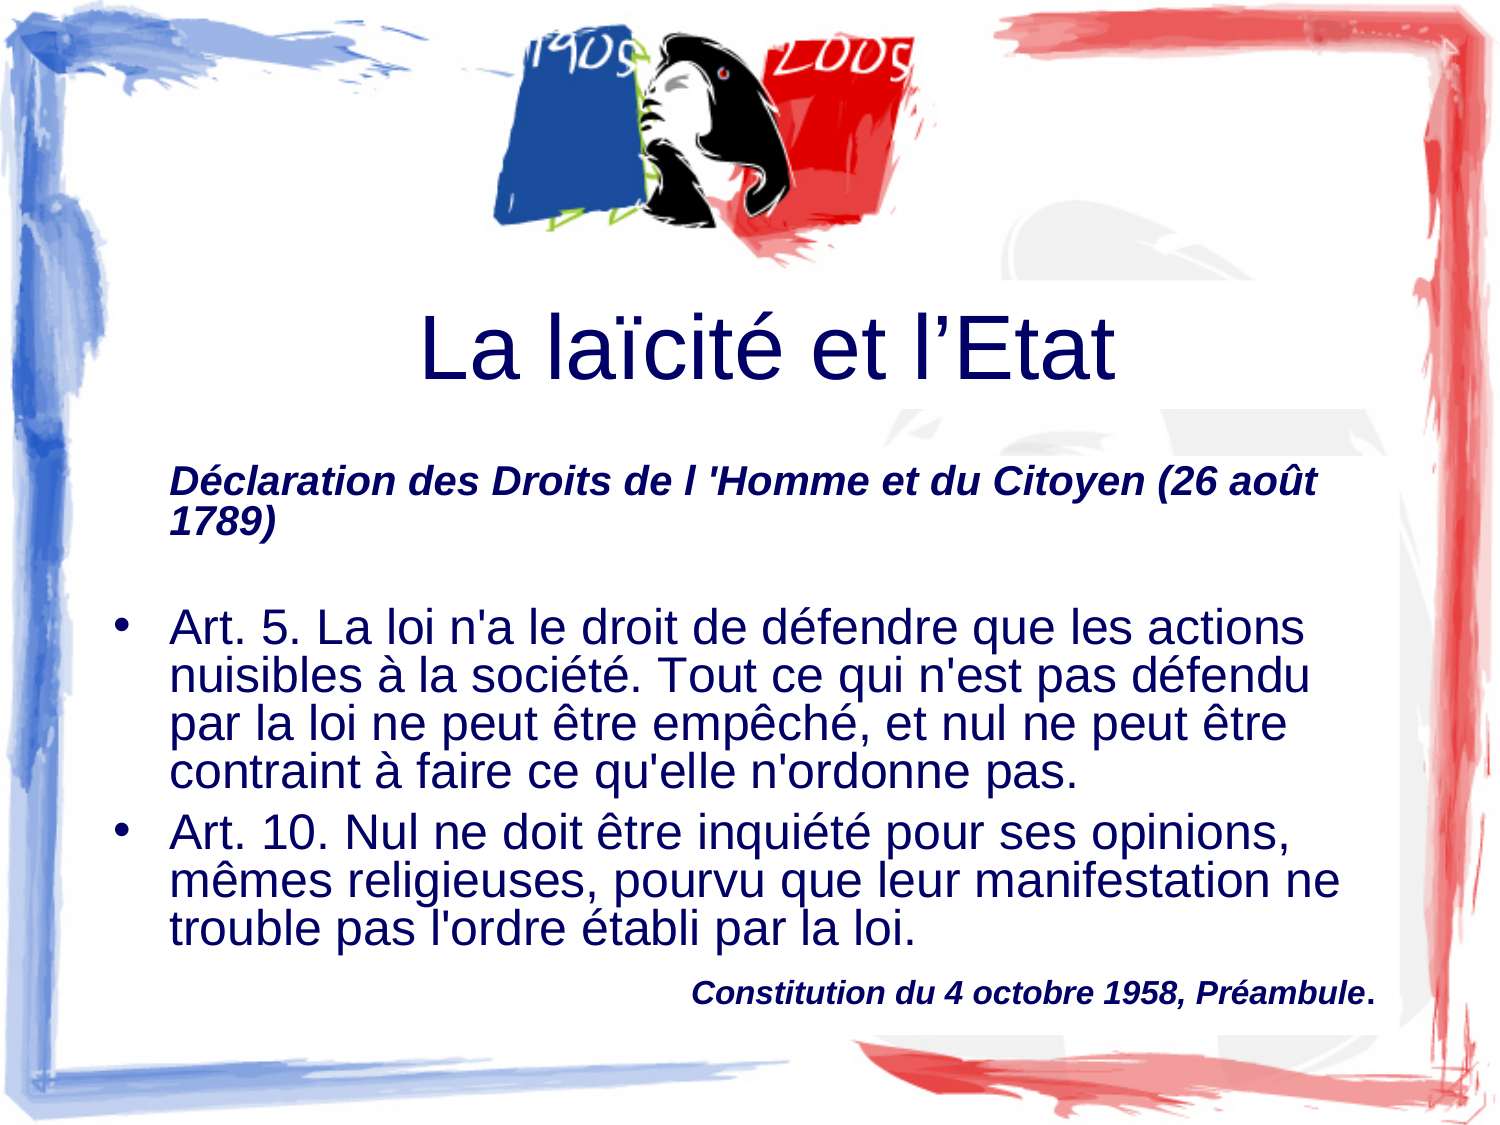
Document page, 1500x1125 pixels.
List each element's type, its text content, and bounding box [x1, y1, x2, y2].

picture [0, 0, 1500, 1125]
list Déclaration des Droits de l 'Homme et du Citoyen (26 août 1789) Art. 5. La loi n'a le droit de défendre que les actions nuisibles à la société. Tout ce qui n'est pas défendu par la loi ne peut être empêché, et nul ne peut être contraint à faire ce qu'elle n'ordonne pas. Art. 10. Nul ne doit être inquiété pour ses opinions, mêmes religieuses, pourvu que leur manifestation ne trouble pas l'ordre établi par la loi. Constitution du 4 octobre 1958, Préambule. [98, 455, 1400, 1035]
title La laïcité et l’Etat [171, 280, 1365, 409]
